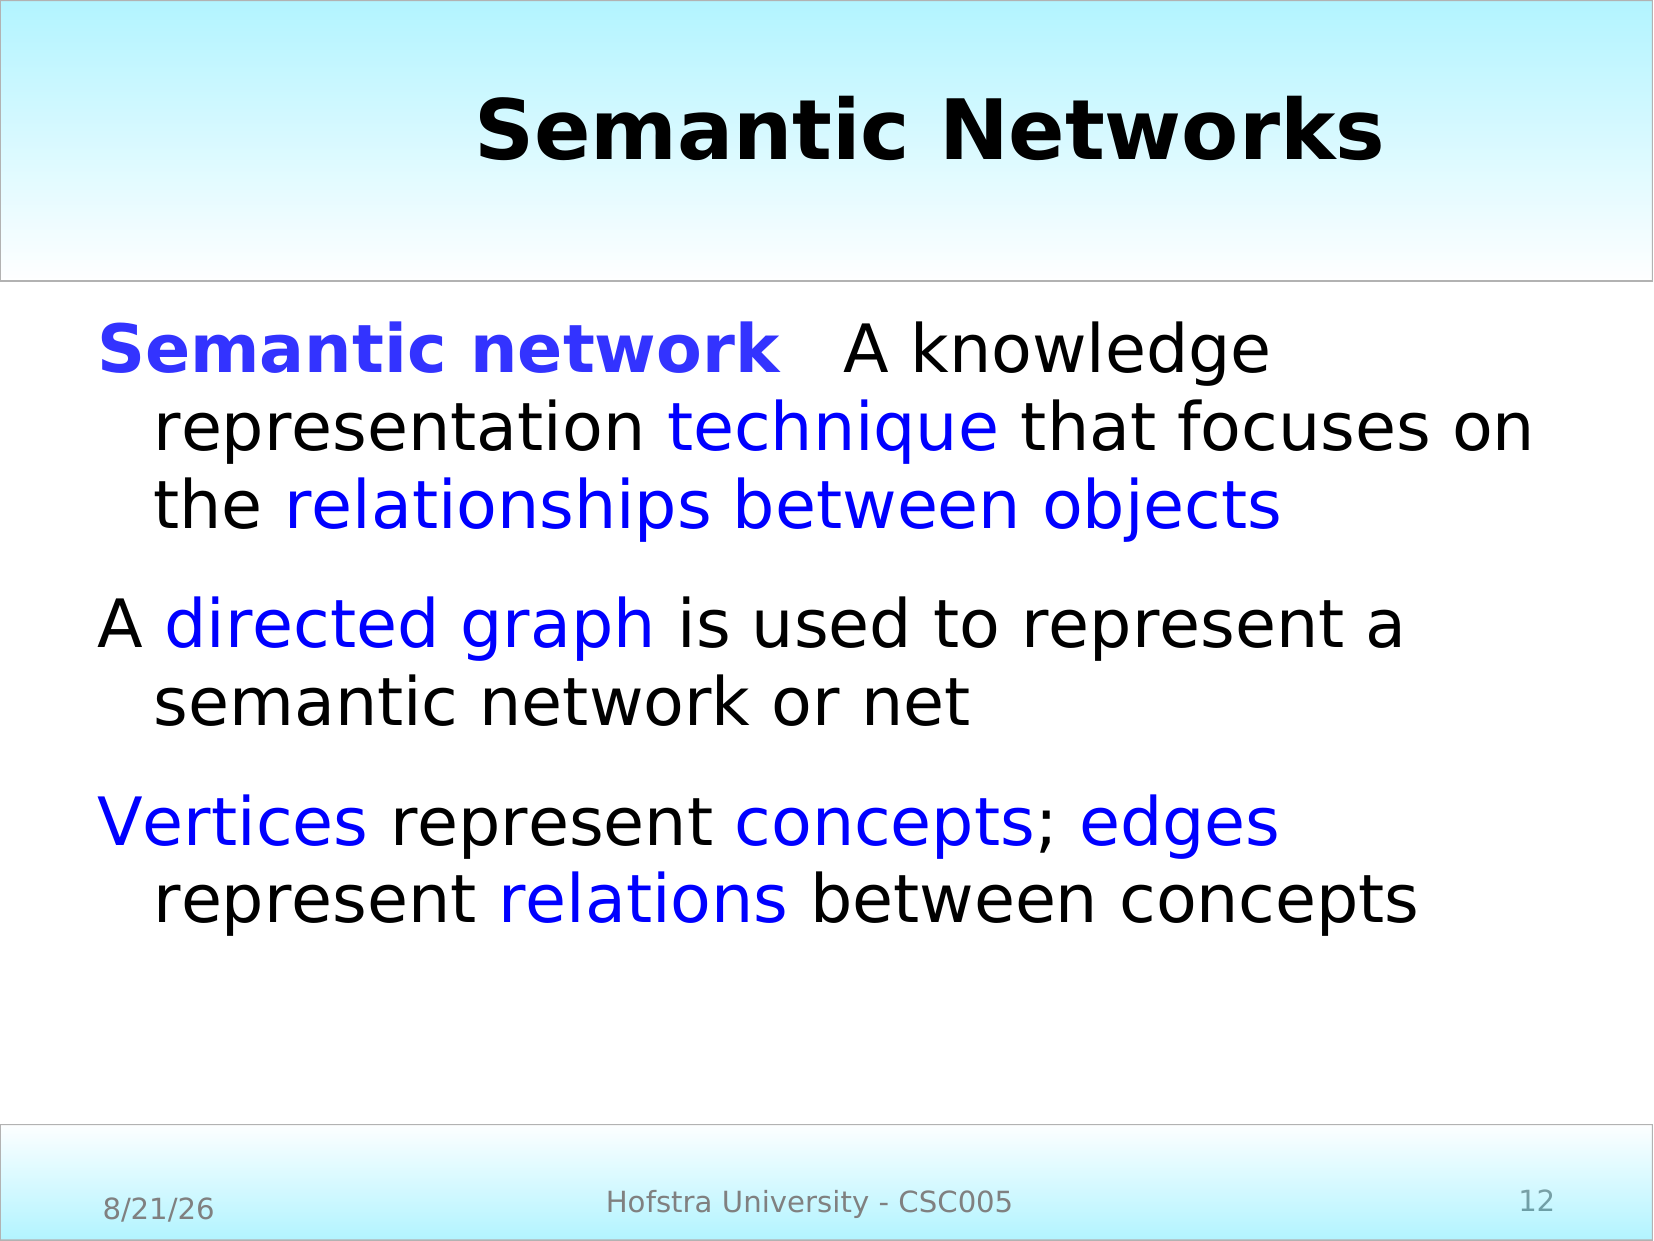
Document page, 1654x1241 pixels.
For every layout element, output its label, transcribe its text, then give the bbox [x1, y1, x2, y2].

list Semantic network A knowledge representation technique that focuses on the relationships between objects A directed graph is used to represent a semantic network or net Vertices represent concepts; edges represent relations between concepts [82, 303, 1571, 962]
title Semantic Networks [247, 27, 1612, 235]
